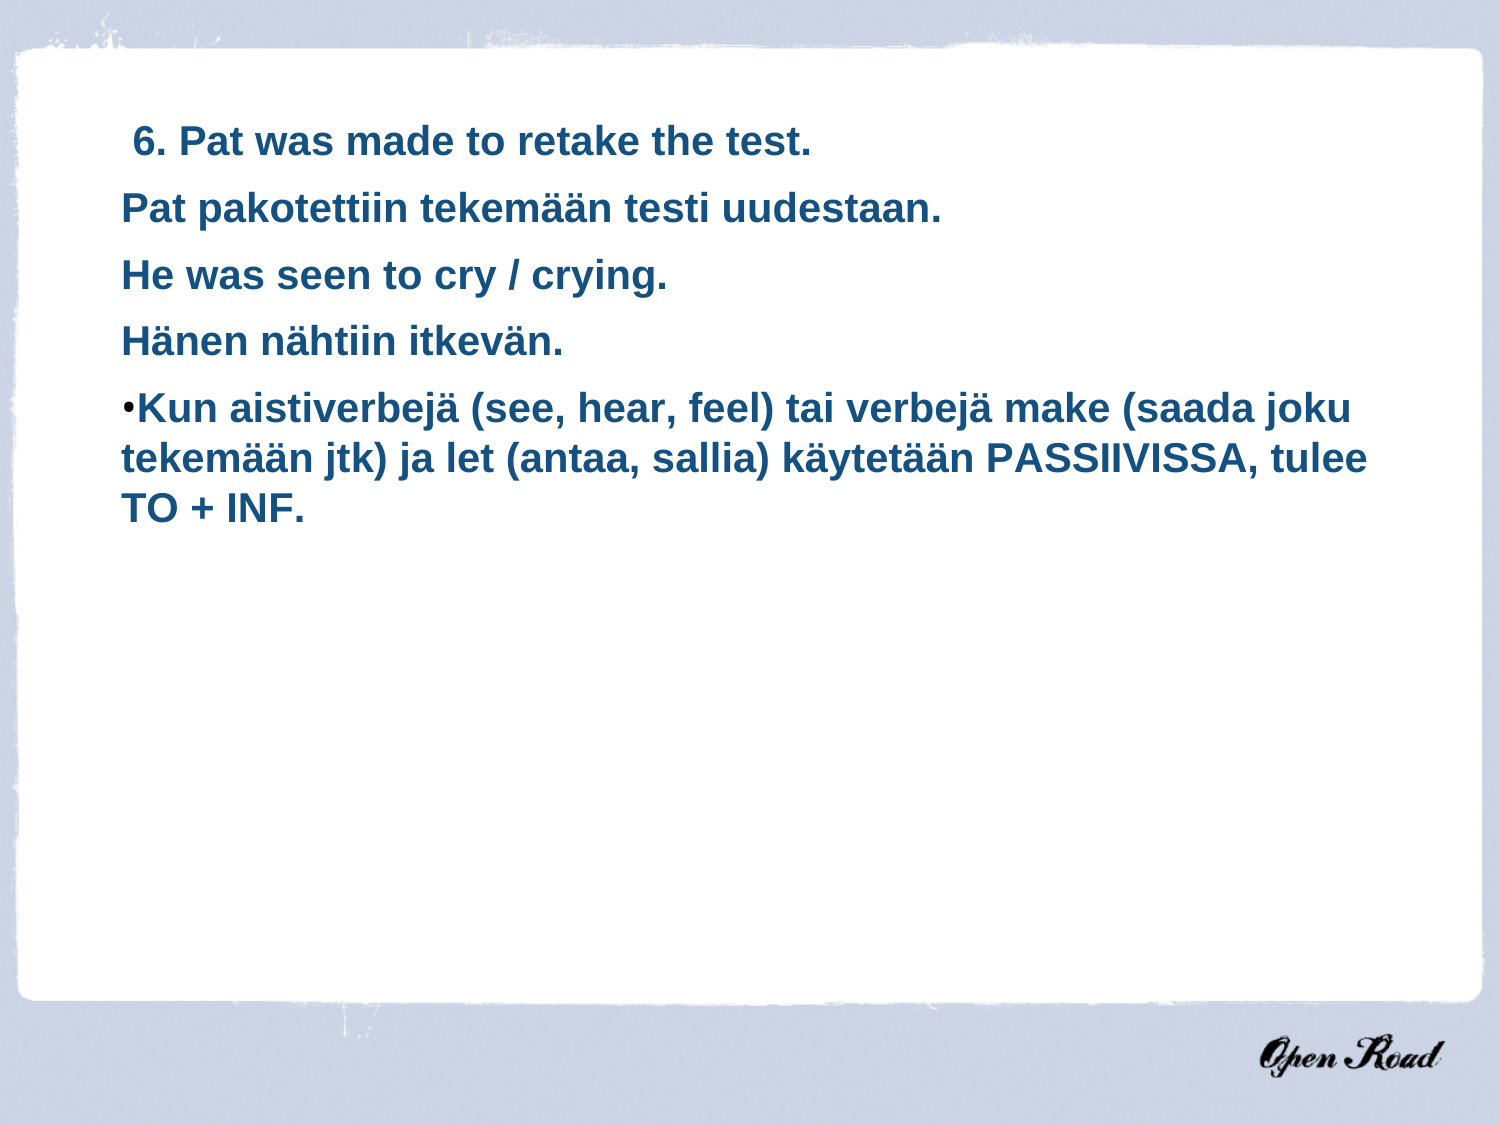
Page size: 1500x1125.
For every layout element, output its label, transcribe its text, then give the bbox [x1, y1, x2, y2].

list 6. Pat was made to retake the test. Pat pakotettiin tekemään testi uudestaan. He was seen to cry / crying. Hänen nähtiin itkevän. Kun aistiverbejä (see, hear, feel) tai verbejä make (saada joku tekemään jtk) ja let (antaa, sallia) käytetään PASSIIVISSA, tulee TO + INF. [106, 106, 1418, 981]
